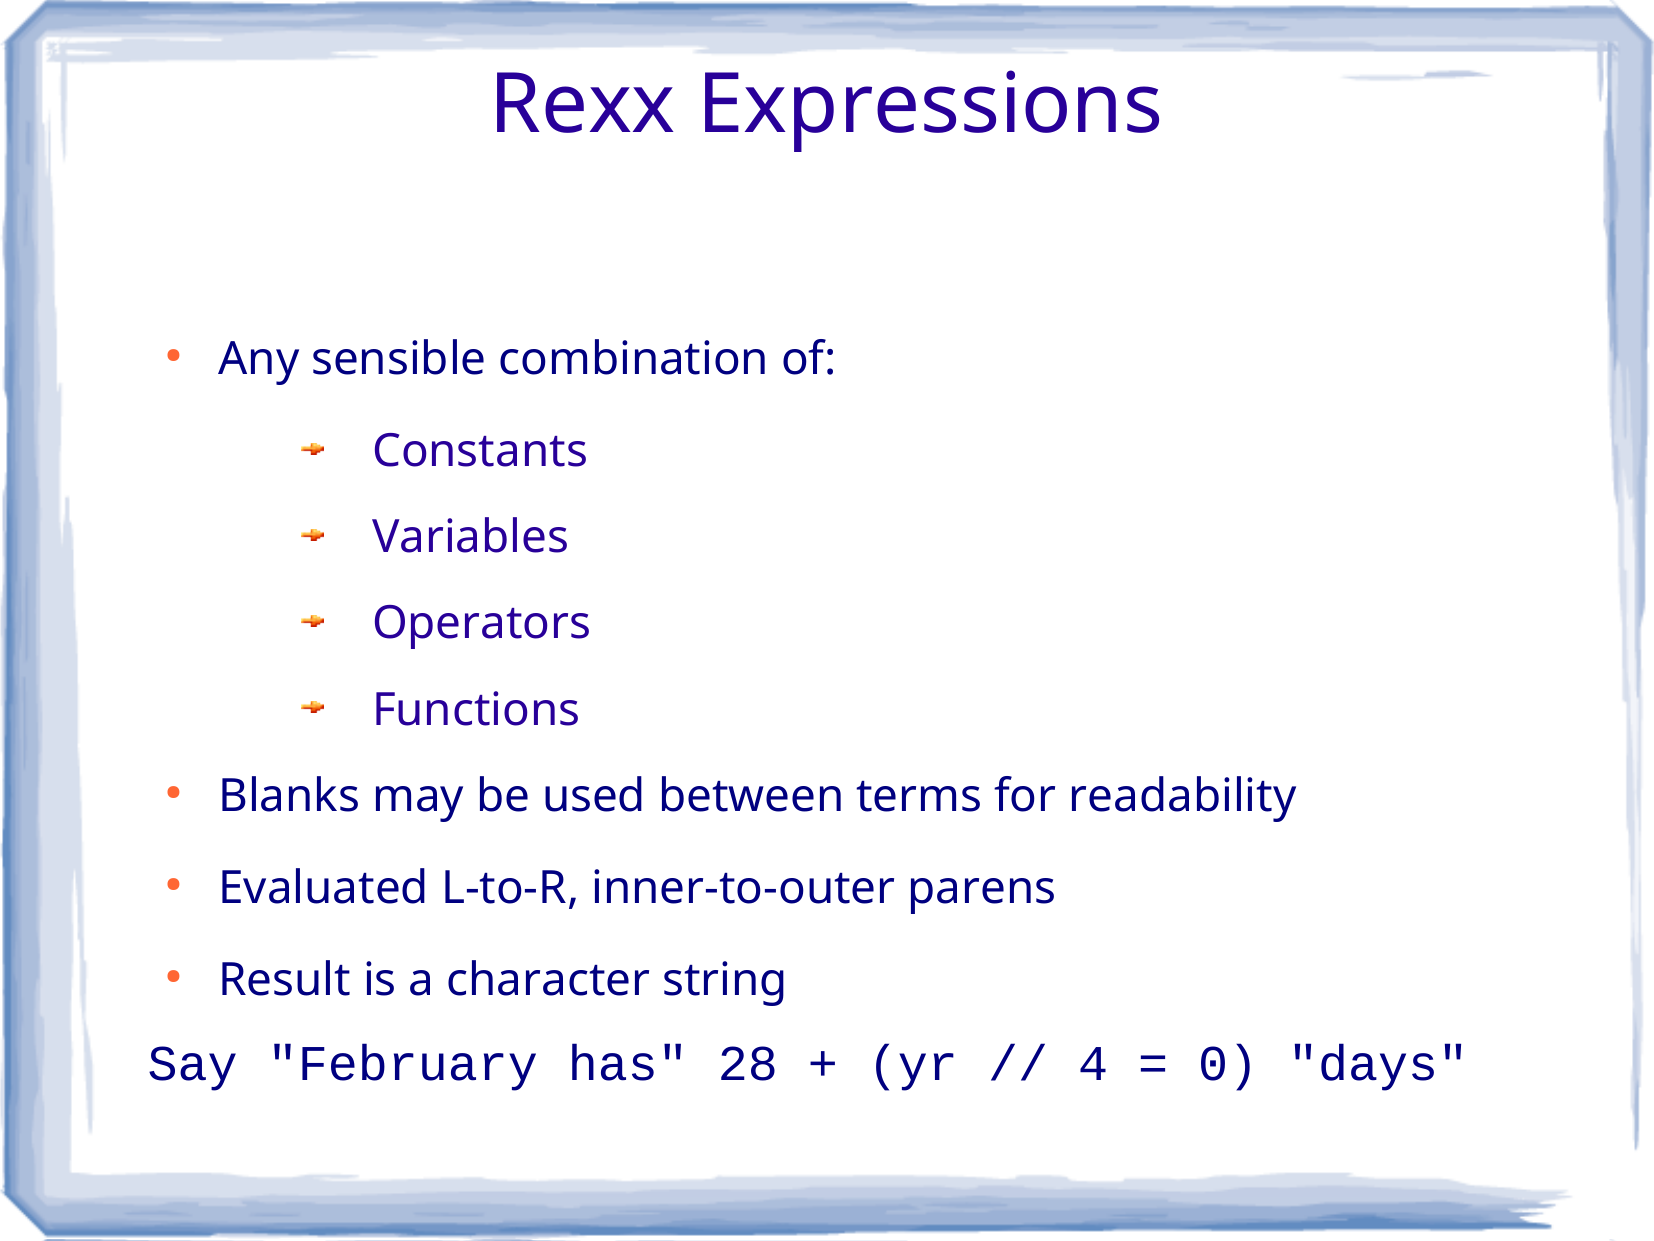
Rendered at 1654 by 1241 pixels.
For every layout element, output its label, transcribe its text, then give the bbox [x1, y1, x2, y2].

list Any sensible combination of: Constants Variables Operators Functions Blanks may be used between terms for readability Evaluated L-to-R, inner-to-outer parens Result is a character string Say ″February has″ 28 + (yr // 4 = 0) ″days″ [147, 325, 1506, 1035]
title Rexx Expressions [82, 49, 1571, 151]
picture [0, 0, 1654, 1241]
